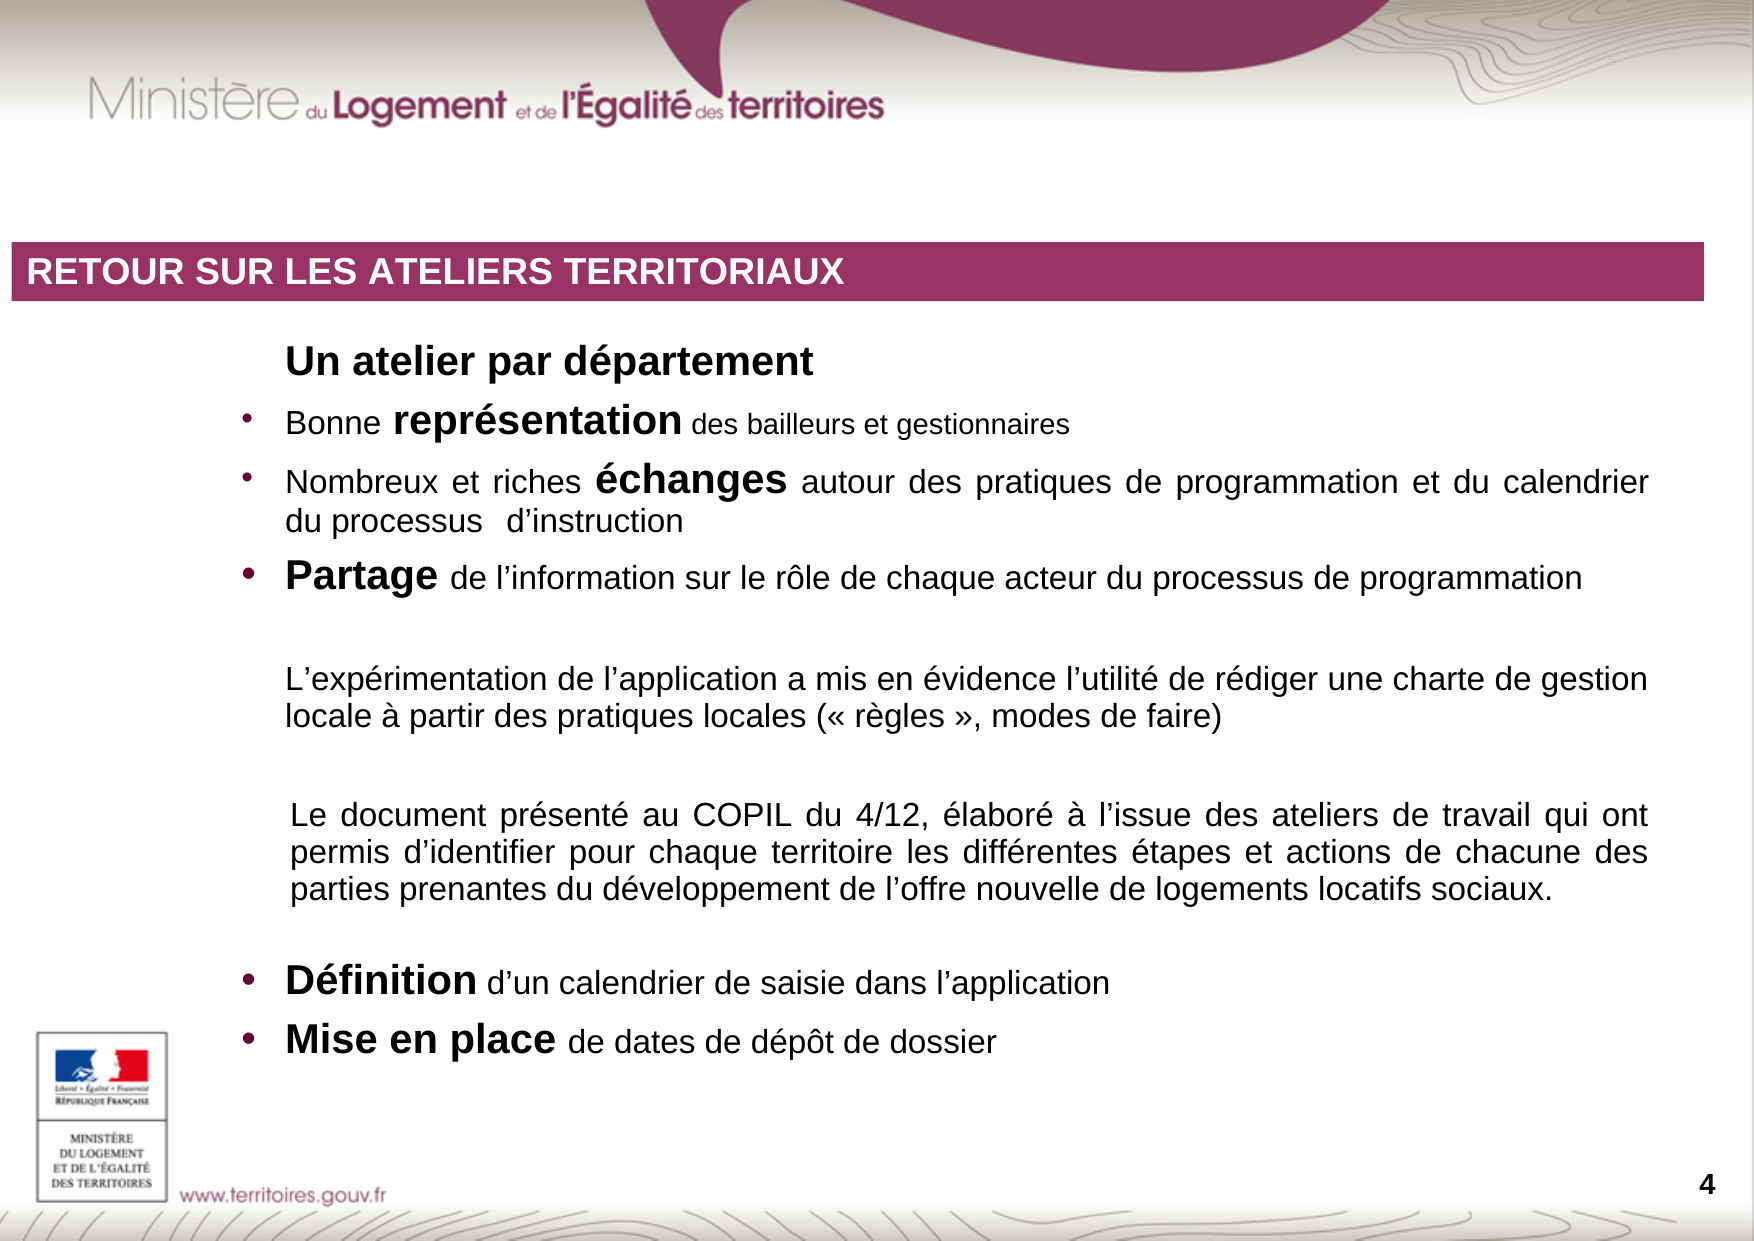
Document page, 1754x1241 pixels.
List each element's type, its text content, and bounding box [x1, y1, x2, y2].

text_box Un atelier par département Bonne représentation des bailleurs et gestionnaires Nombreux et riches échanges autour des pratiques de programmation et du calendrier du processus d’instruction Partage de l’information sur le rôle de chaque acteur du processus de programmation L’expérimentation de l’application a mis en évidence l’utilité de rédiger une charte de gestion locale à partir des pratiques locales (« règles », modes de faire) Le document présenté au COPIL du 4/12, élaboré à l’issue des ateliers de travail qui ont permis d’identifier pour chaque territoire les différentes étapes et actions de chacune des parties prenantes du développement de l’offre nouvelle de logements locatifs sociaux. Définition d’un calendrier de saisie dans l’application Mise en place de dates de dépôt de dossier [153, 330, 1666, 1171]
text_box RETOUR SUR LES ATELIERS TERRITORIAUX [11, 242, 1704, 302]
picture [0, 0, 1754, 1241]
